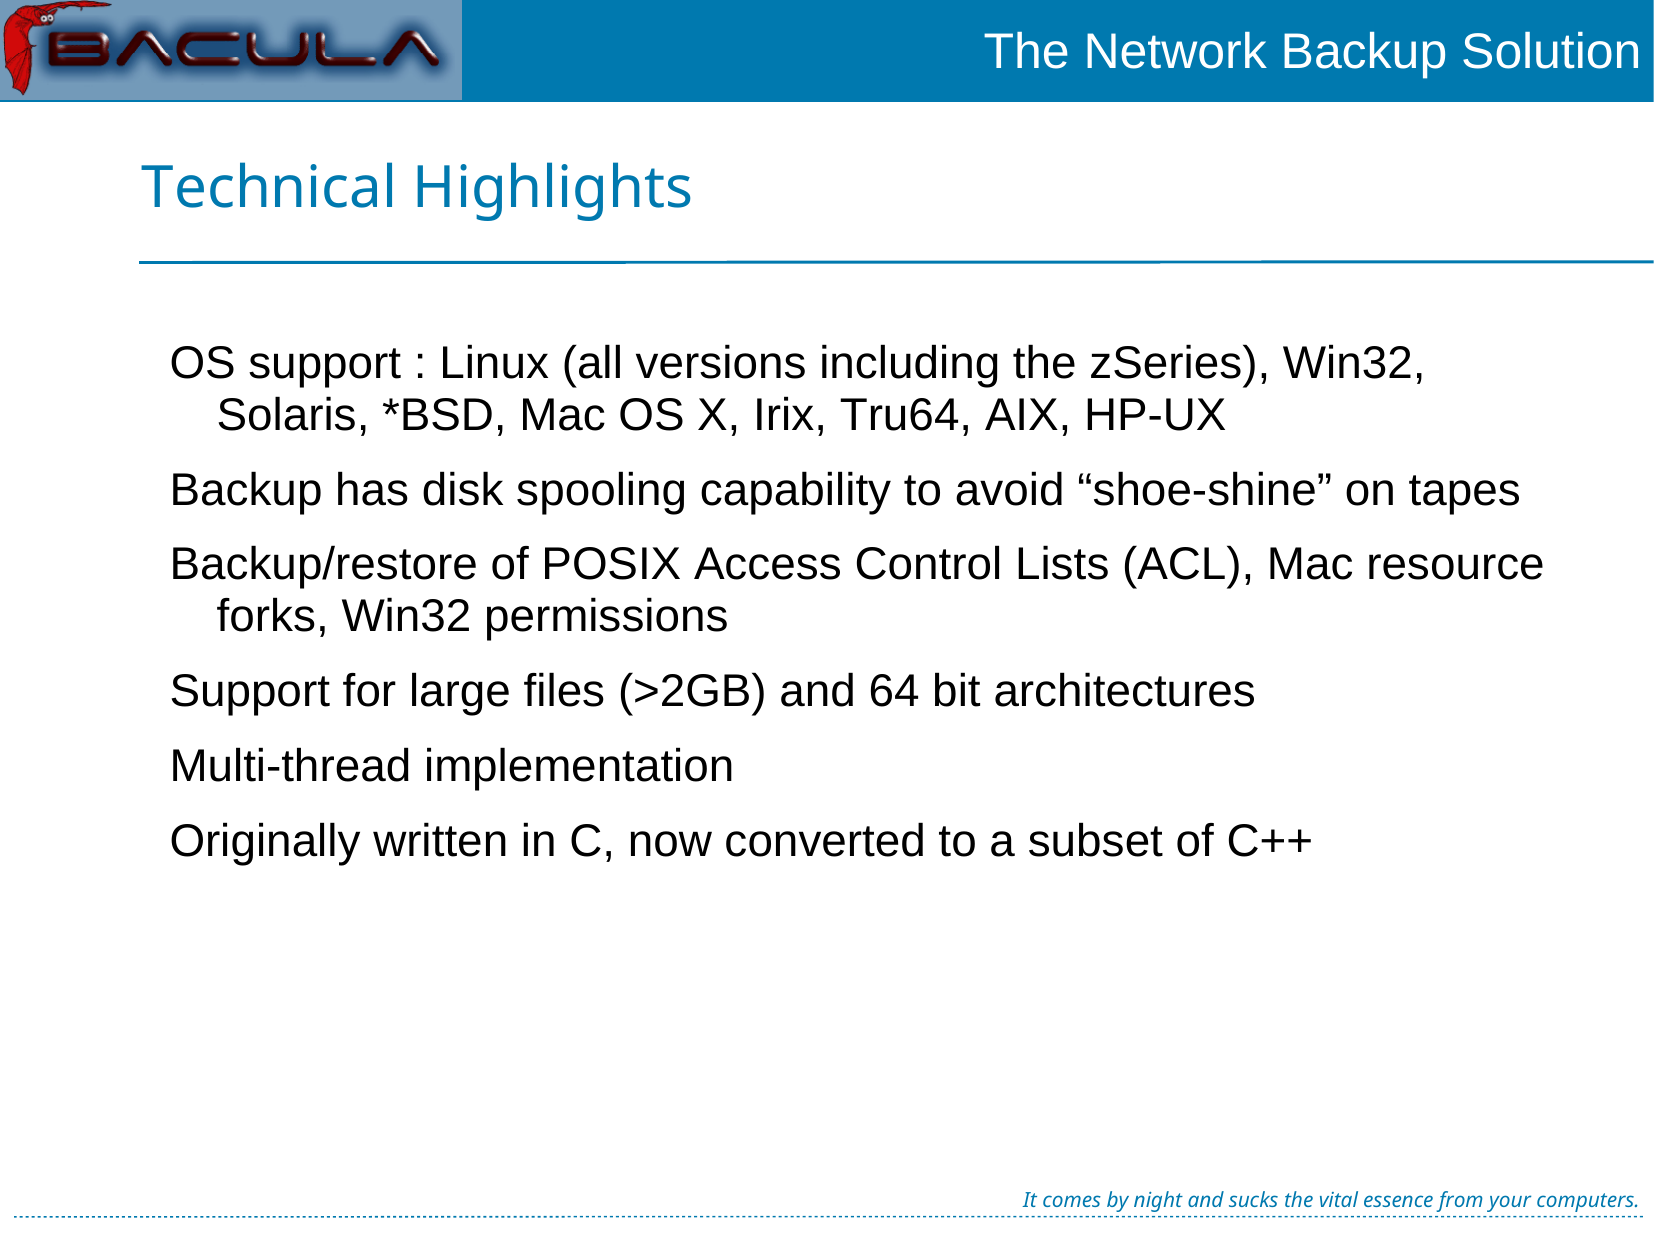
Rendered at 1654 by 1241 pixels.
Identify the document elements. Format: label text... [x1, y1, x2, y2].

picture [0, 0, 461, 99]
list OS support : Linux (all versions including the zSeries), Win32, Solaris, *BSD, Mac OS X, Irix, Tru64, AIX, HP-UX Backup has disk spooling capability to avoid “shoe-shine” on tapes Backup/restore of POSIX Access Control Lists (ACL), Mac resource forks, Win32 permissions Support for large files (>2GB) and 64 bit architectures Multi-thread implementation Originally written in C, now converted to a subset of C++ [75, 337, 1593, 1088]
title Technical Highlights [141, 112, 1501, 226]
